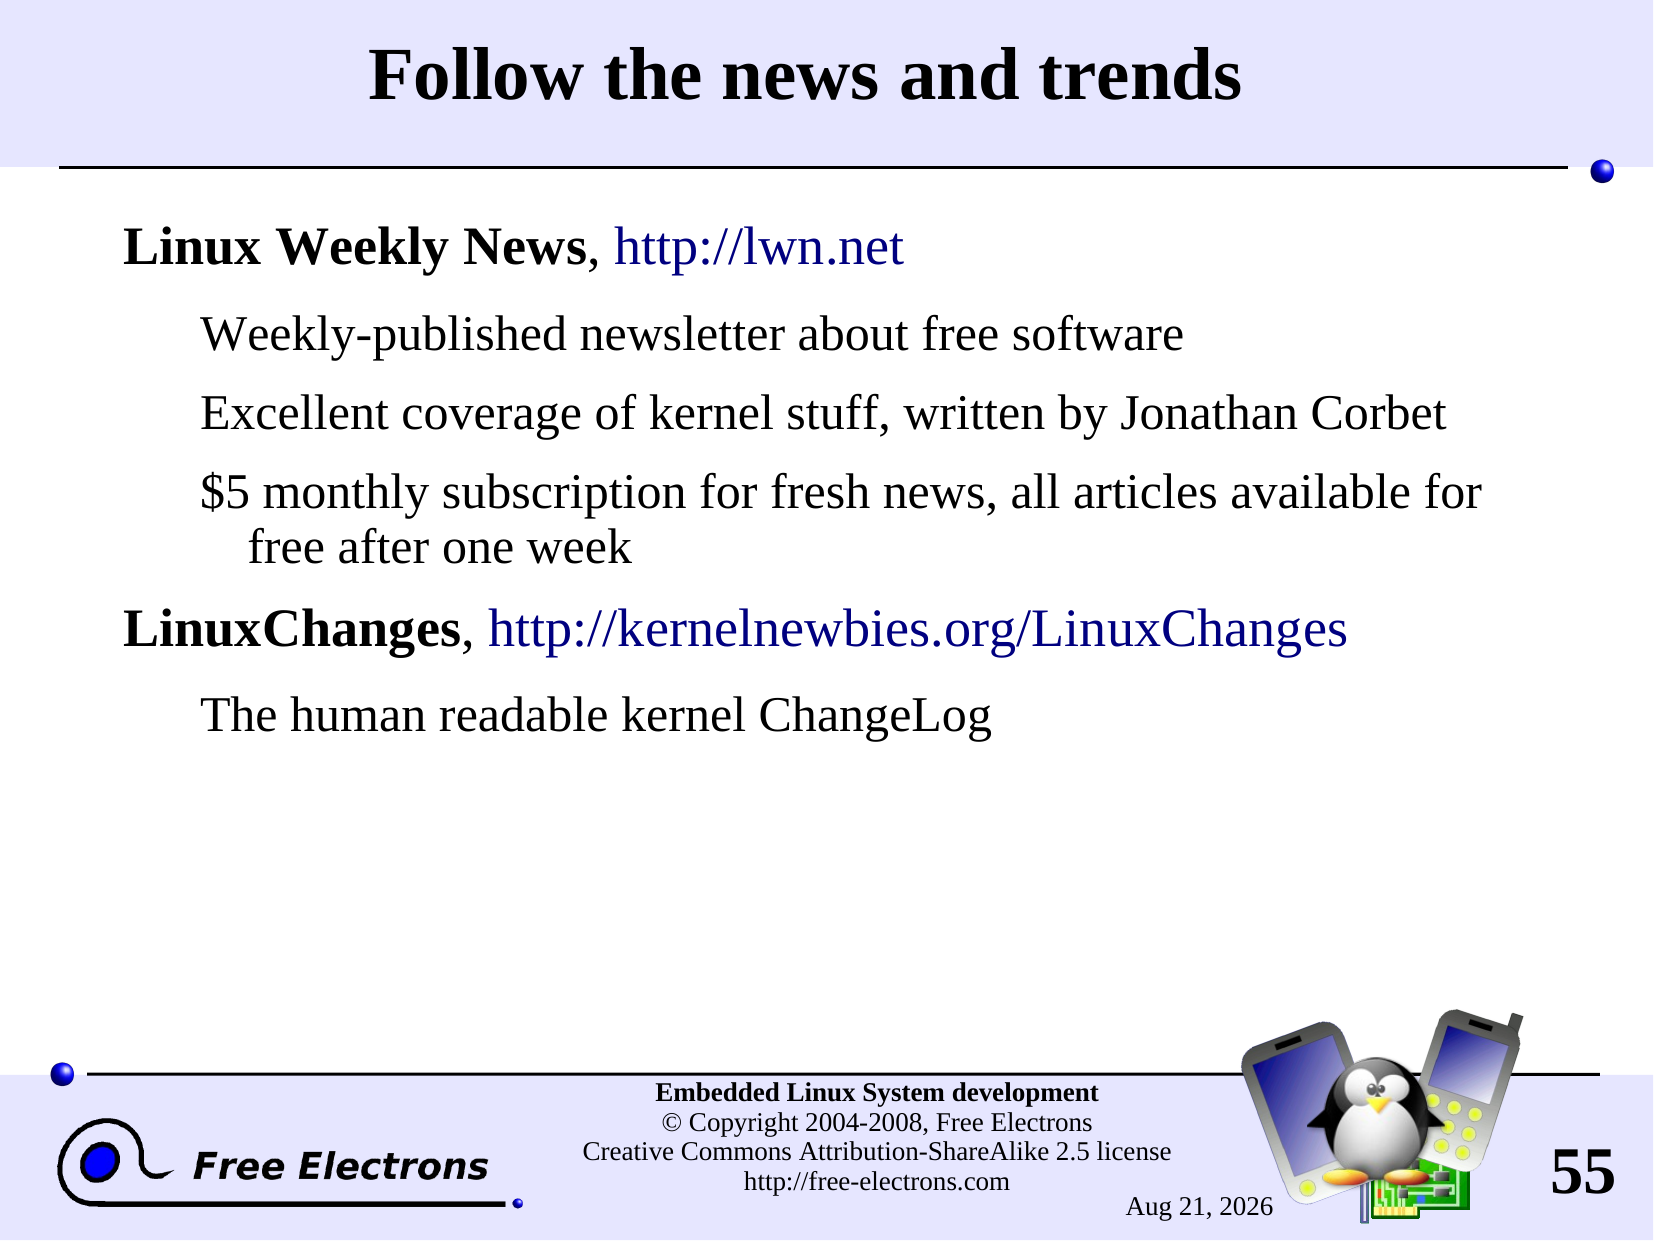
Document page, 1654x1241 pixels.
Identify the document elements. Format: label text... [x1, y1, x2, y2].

list Linux Weekly News, http://lwn.net Weekly-published newsletter about free software Excellent coverage of kernel stuff, written by Jonathan Corbet $5 monthly subscription for fresh news, all articles available for free after one week LinuxChanges, http://kernelnewbies.org/LinuxChanges The human readable kernel ChangeLog [105, 216, 1518, 901]
picture [50, 1107, 527, 1216]
title Follow the news and trends [60, 25, 1551, 124]
picture [1225, 983, 1538, 1241]
